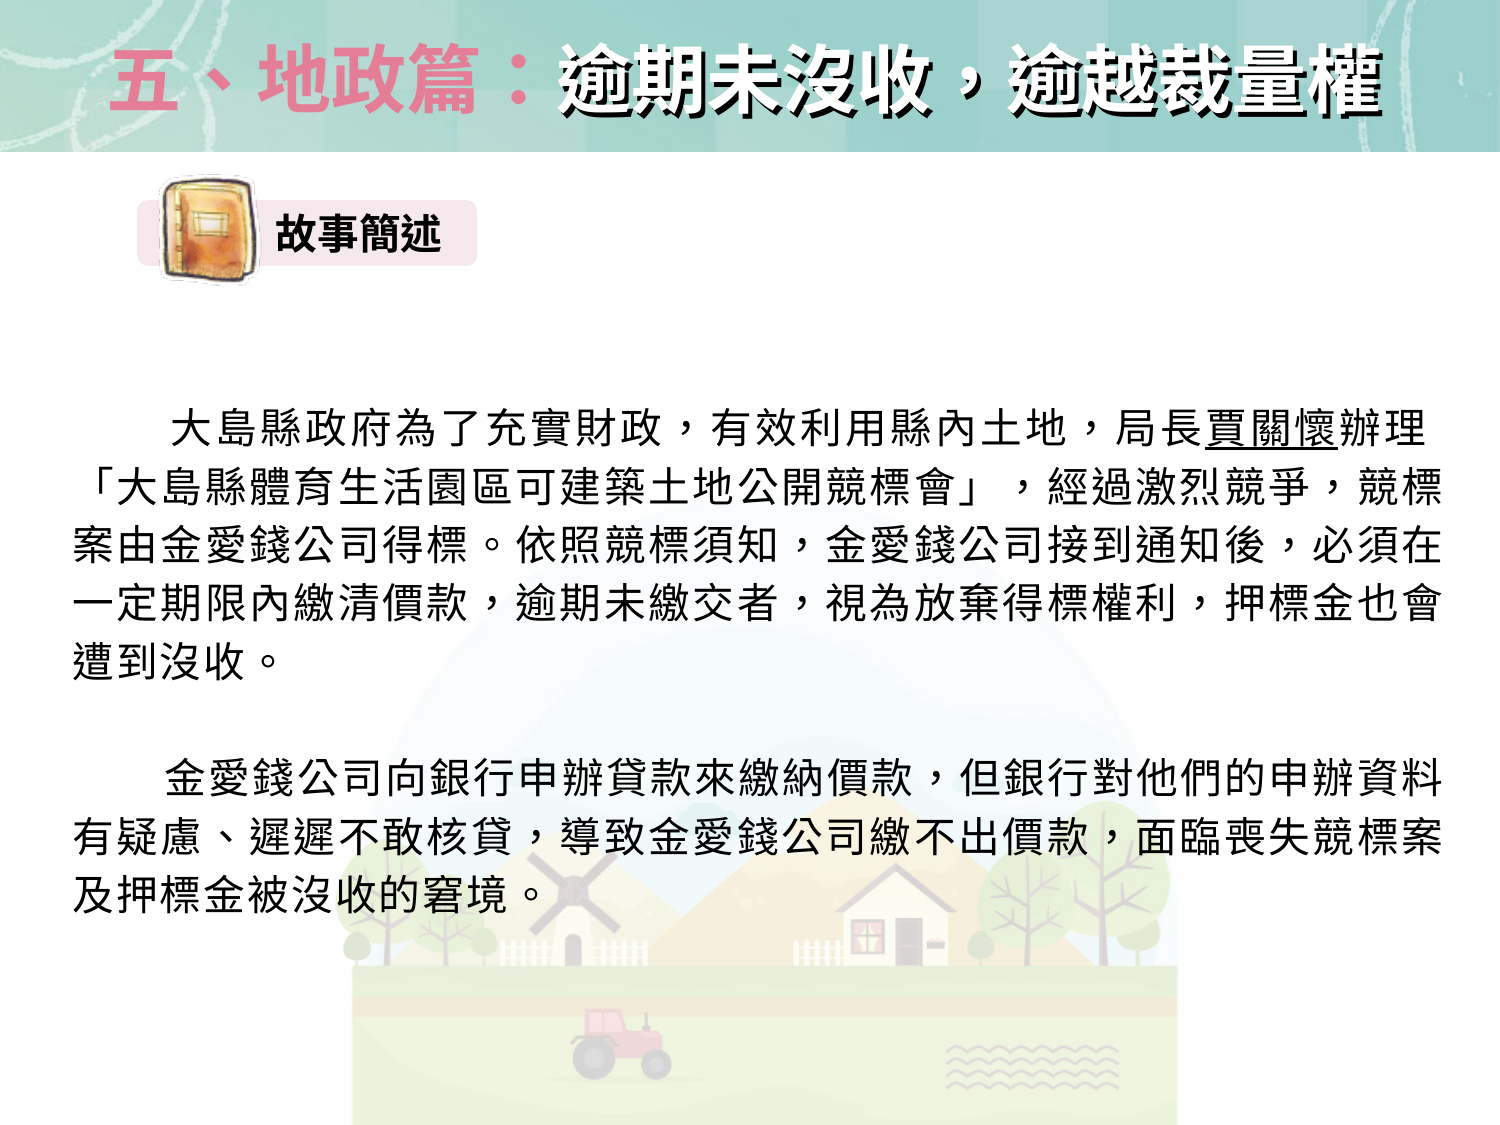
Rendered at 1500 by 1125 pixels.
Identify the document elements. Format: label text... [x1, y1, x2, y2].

text_box 五、地政篇：逾期未沒收，逾越裁量權 [91, 25, 1409, 132]
text_box 故事簡述 [266, 200, 460, 266]
text_box 大島縣政府為了充實財政，有效利用縣內土地，局長賈關懷辦理「大島縣體育生活園區可建築土地公開競標會」，經過激烈競爭，競標案由金愛錢公司得標。依照競標須知，金愛錢公司接到通知後，必須在一定期限內繳清價款，逾期未繳交者，視為放棄得標權利，押標金也會遭到沒收。 金愛錢公司向銀行申辦貸款來繳納價款，但銀行對他們的申辦資料有疑慮、遲遲不敢核貸，導致金愛錢公司繳不出價款，面臨喪失競標案及押標金被沒收的窘境。 [57, 386, 1461, 927]
picture [152, 173, 266, 287]
text_box [0, 152, 1500, 1125]
